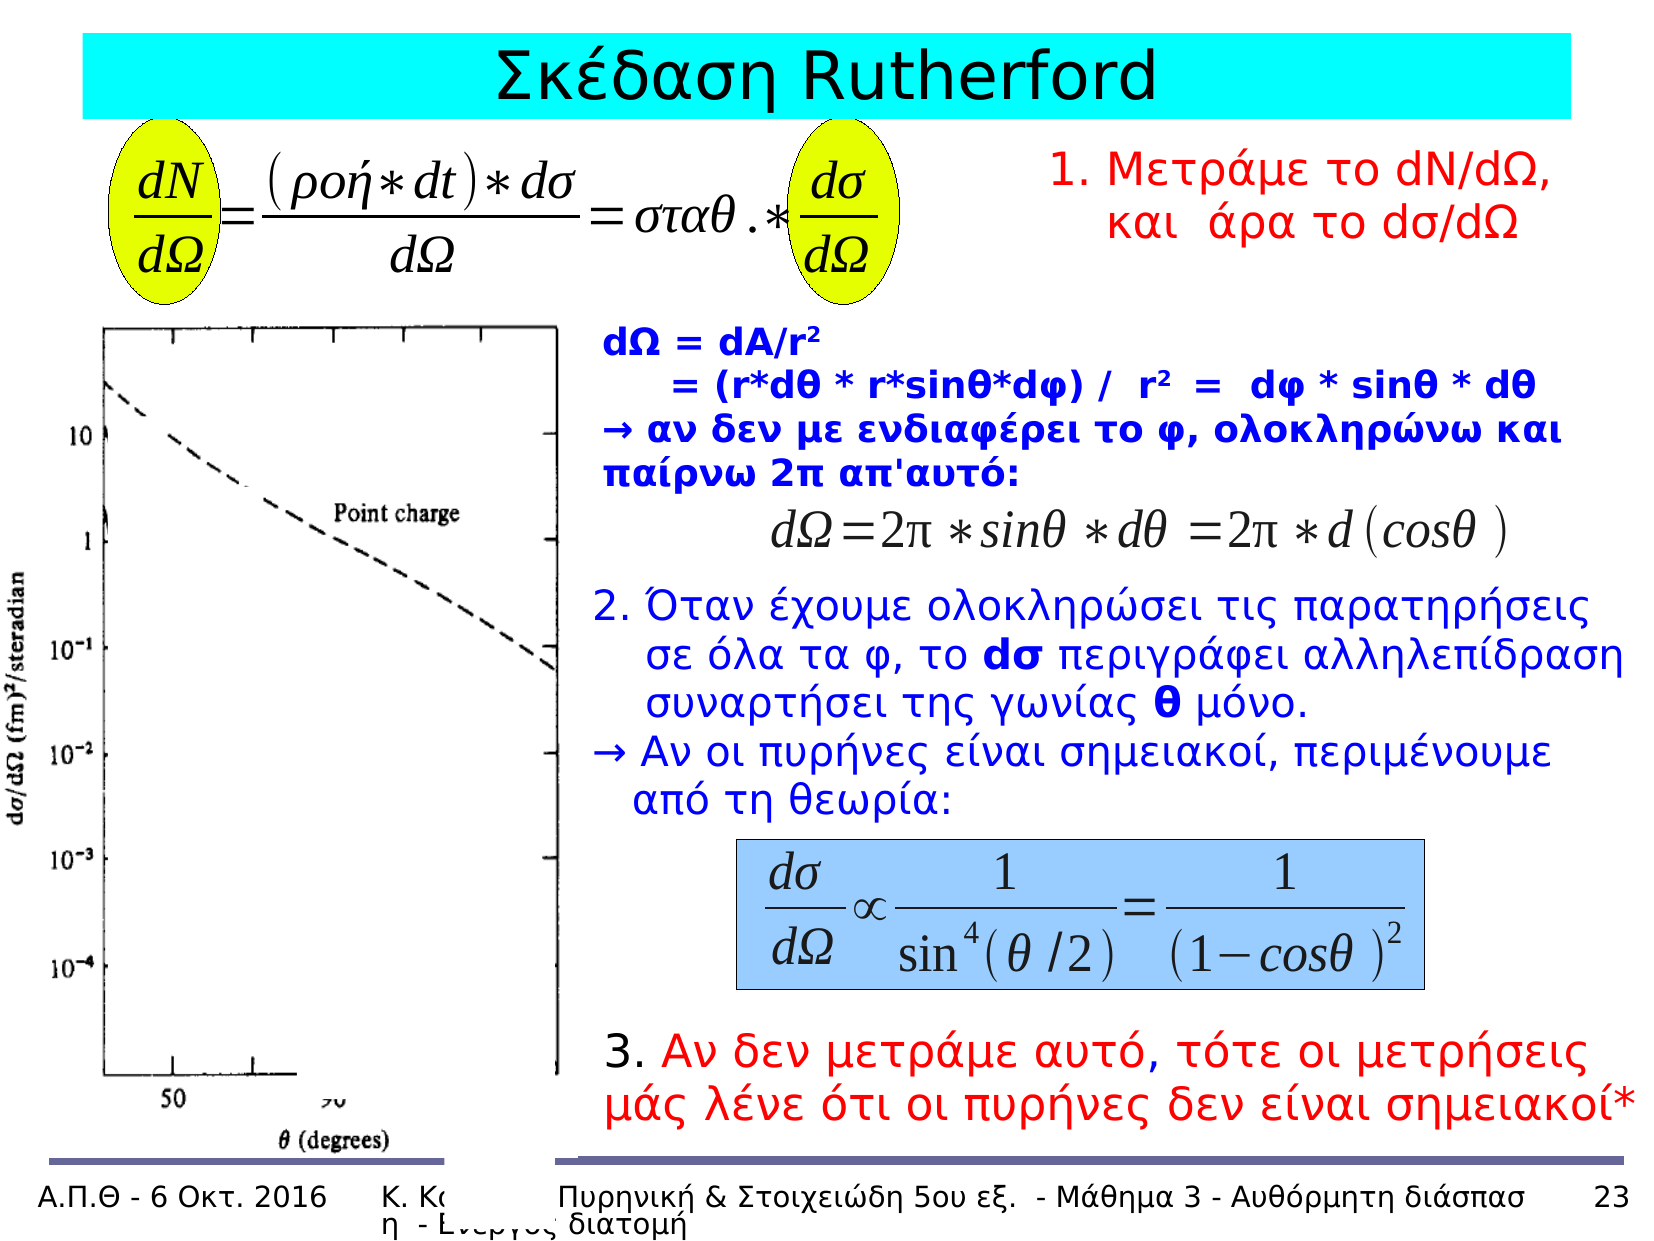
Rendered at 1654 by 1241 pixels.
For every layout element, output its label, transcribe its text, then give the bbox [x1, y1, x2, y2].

text_box 3. Αν δεν μετράμε αυτό, τότε οι μετρήσεις μάς λένε ότι οι πυρήνες δεν είναι σημειακοί* [588, 1017, 1652, 1140]
picture [0, 321, 578, 1158]
text_box [810, 287, 876, 305]
chart [116, 147, 894, 287]
text_box [802, 119, 885, 147]
text_box 2. Όταν έχουμε ολοκληρώσει τις παρατηρήσεις σε όλα τα φ, το dσ περιγράφει αλληλεπίδραση συναρτήσει της γωνίας θ μόνο. → Αν οι πυρήνες είναι σημειακοί, περιμένουμε από τη θεωρία: [577, 574, 1654, 835]
text_box 1. Μετράμε το dN/dΩ, και άρα το dσ/dΩ [1033, 135, 1568, 258]
text_box [736, 839, 1425, 990]
text_box [131, 287, 197, 305]
text_box dΩ = dA/r2 = (r*dθ * r*sinθ*dφ) / r2 = dφ * sinθ * dθ → αν δεν με ενδιαφέρει το φ, ολοκληρώνω και παίρνω 2π απ'αυτό: [587, 313, 1654, 506]
chart [753, 506, 1528, 563]
text_box [894, 169, 900, 252]
text_box [107, 416, 555, 1230]
title Σκέδαση Rutherford [82, 33, 1571, 119]
text_box [108, 162, 116, 259]
chart [748, 838, 1422, 986]
text_box [123, 119, 206, 147]
